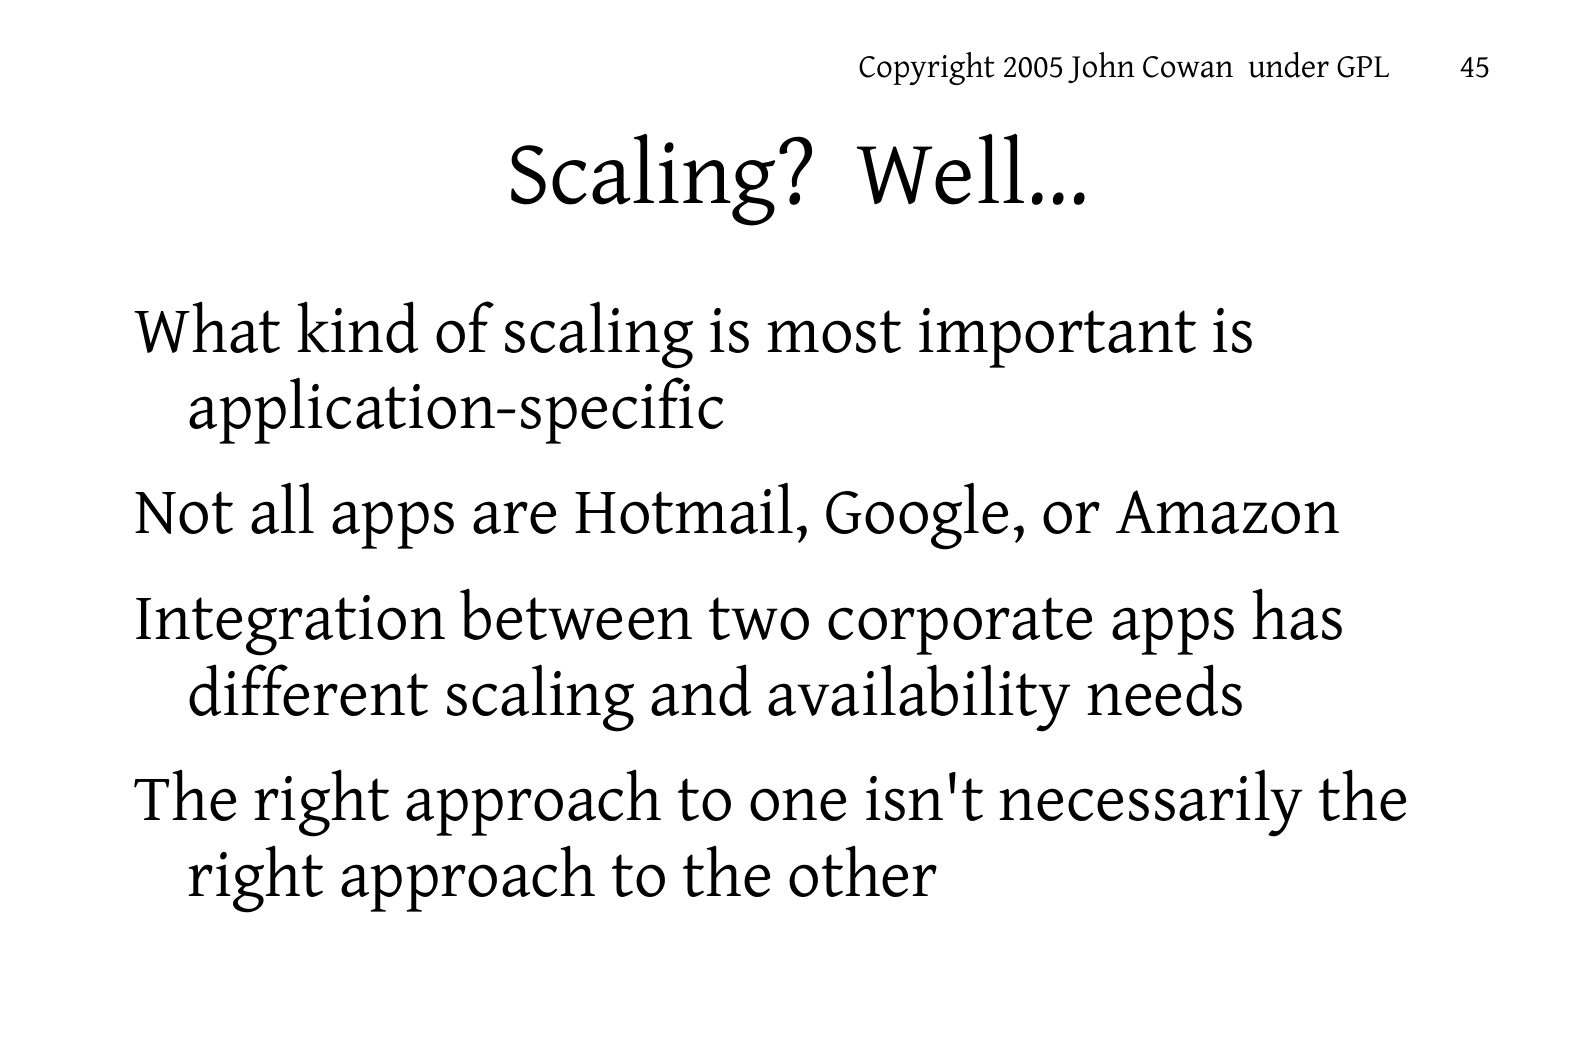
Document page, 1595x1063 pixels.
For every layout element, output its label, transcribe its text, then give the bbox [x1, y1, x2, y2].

list What kind of scaling is most important is application-specific Not all apps are Hotmail, Google, or Amazon Integration between two corporate apps has different scaling and availability needs The right approach to one isn't necessarily the right approach to the other [117, 295, 1479, 1063]
title Scaling? Well... [117, 88, 1479, 266]
